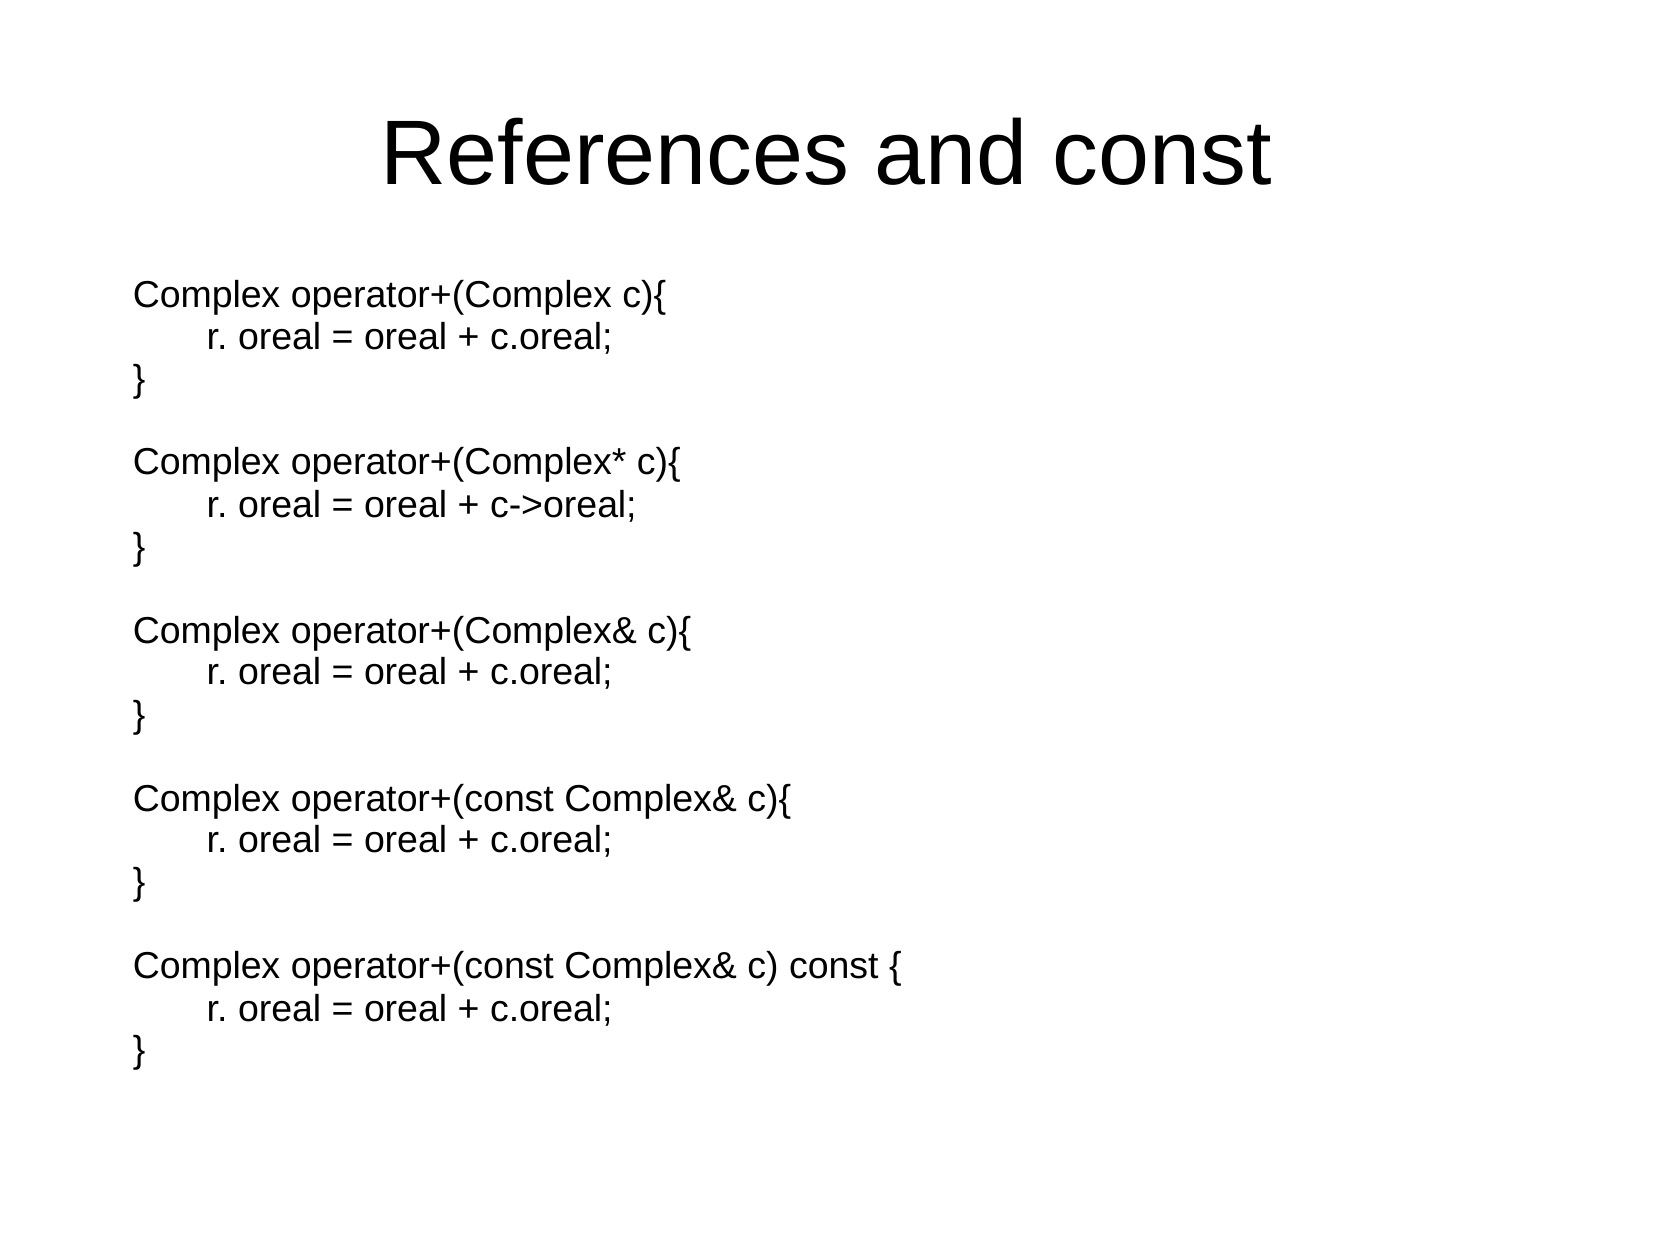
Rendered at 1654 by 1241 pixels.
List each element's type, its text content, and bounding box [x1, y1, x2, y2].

title References and const [82, 56, 1571, 250]
text_box Complex operator+(Complex c){ r. oreal = oreal + c.oreal; } Complex operator+(Complex* c){ r. oreal = oreal + c->oreal; } Complex operator+(Complex& c){ r. oreal = oreal + c.oreal; } Complex operator+(const Complex& c){ r. oreal = oreal + c.oreal; } Complex operator+(const Complex& c) const { r. oreal = oreal + c.oreal; } [118, 265, 917, 1079]
